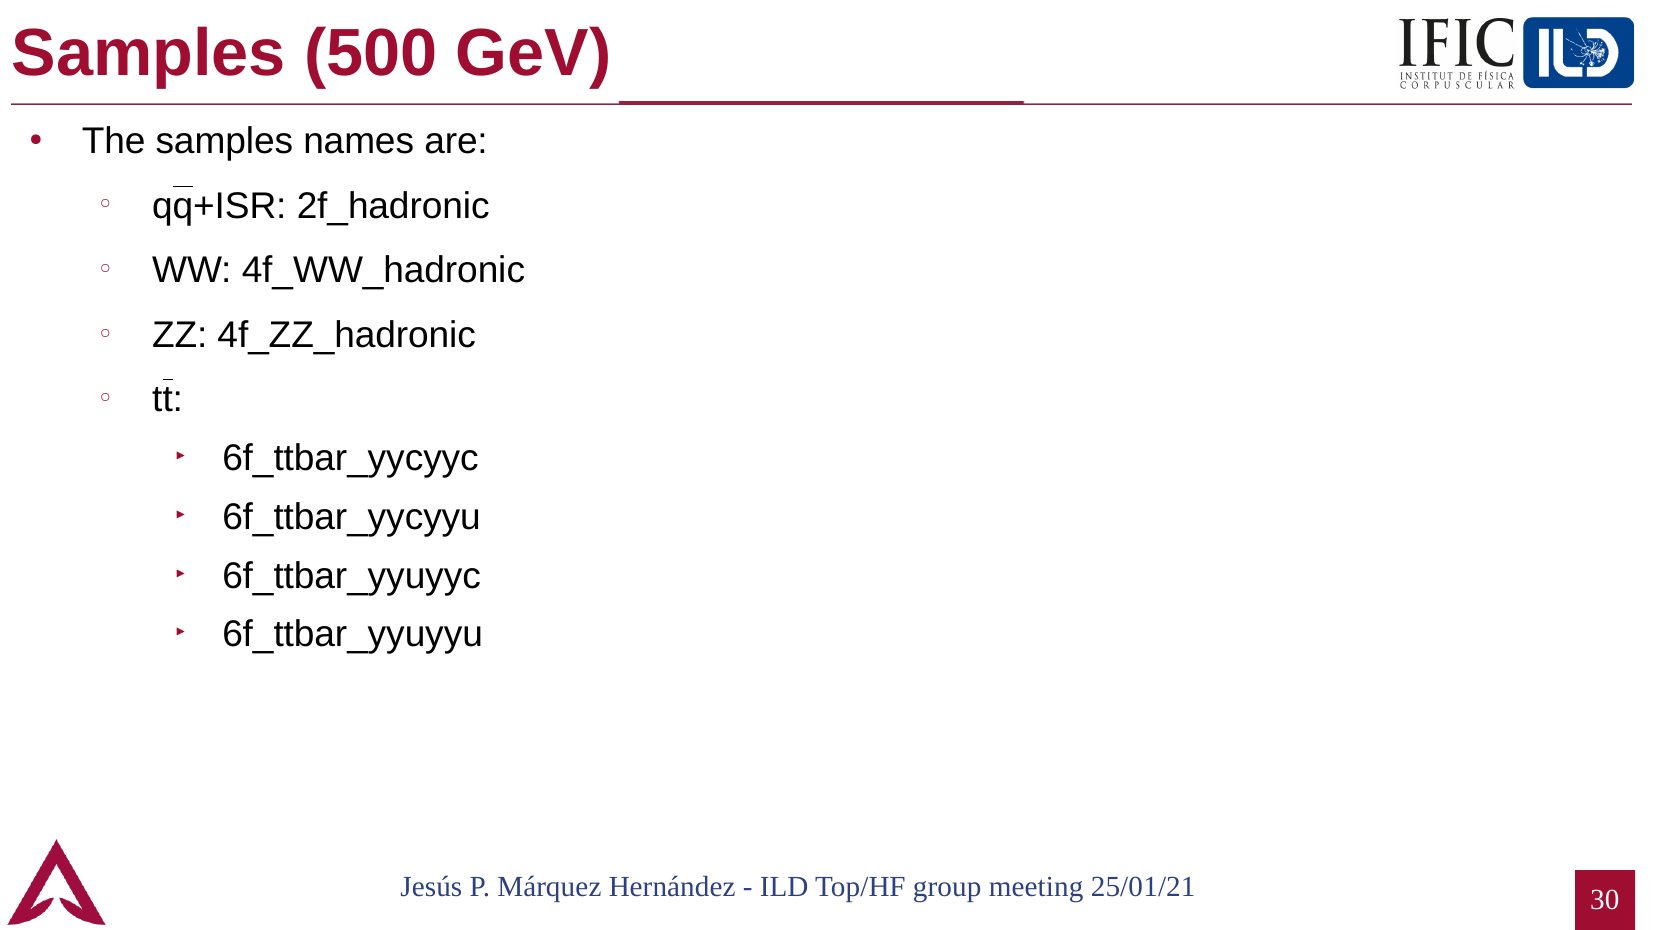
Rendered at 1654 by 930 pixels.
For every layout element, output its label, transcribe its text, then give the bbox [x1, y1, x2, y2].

picture [1522, 14, 1635, 90]
picture [1500, 16, 1517, 92]
title Samples (500 GeV) [11, 14, 1500, 102]
list The samples names are: qq+ISR: 2f_hadronic WW: 4f_WW_hadronic ZZ: 4f_ZZ_hadronic tt: 6f_ttbar_yycyyc 6f_ttbar_yycyyu 6f_ttbar_yyuyyc 6f_ttbar_yyuyyu [11, 119, 1500, 660]
picture [11, 101, 1632, 105]
picture [7, 839, 106, 925]
